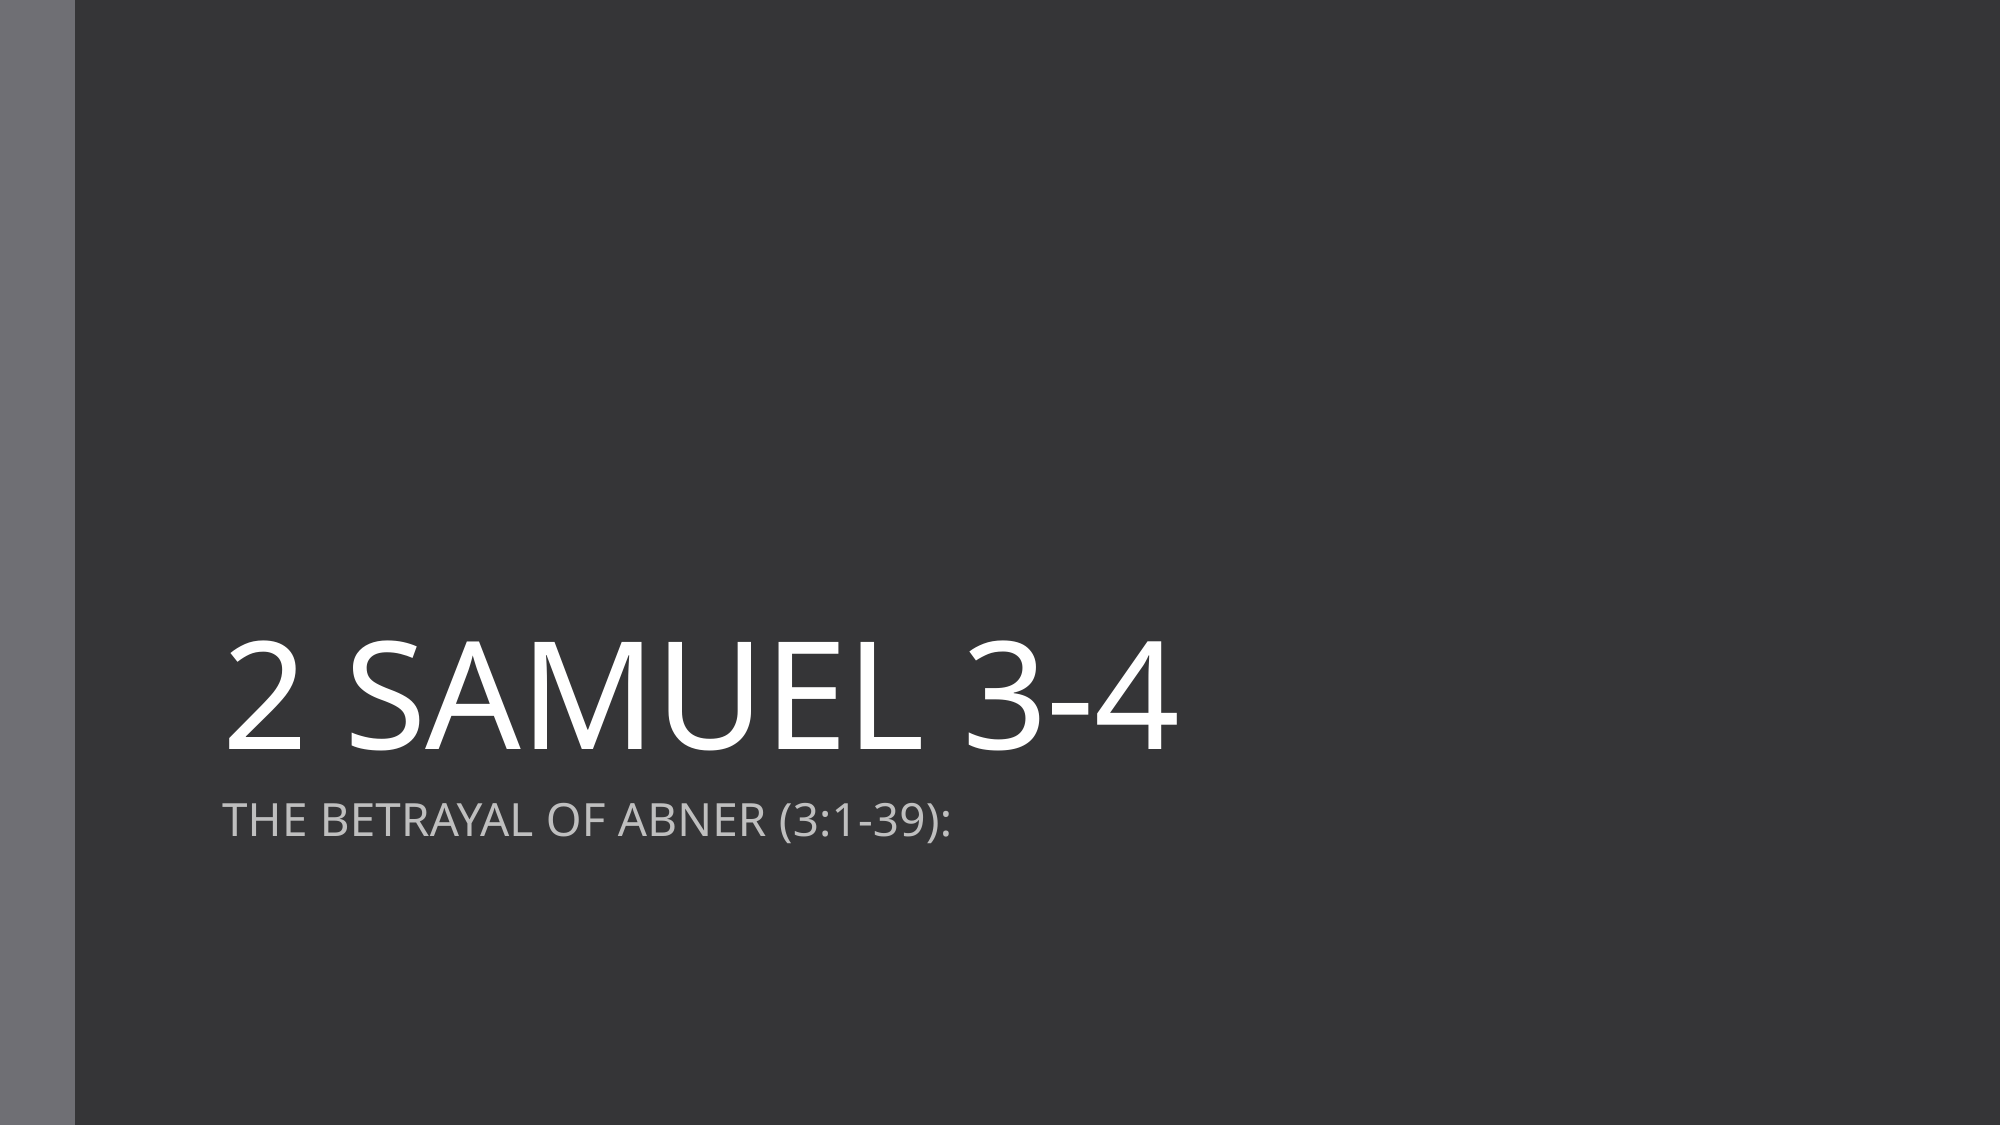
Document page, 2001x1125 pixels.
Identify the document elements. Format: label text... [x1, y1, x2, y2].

title 2 SAMUEL 3-4 [206, 124, 1752, 787]
subtitle THE BETRAYAL OF ABNER (3:1-39): [206, 787, 1752, 1066]
